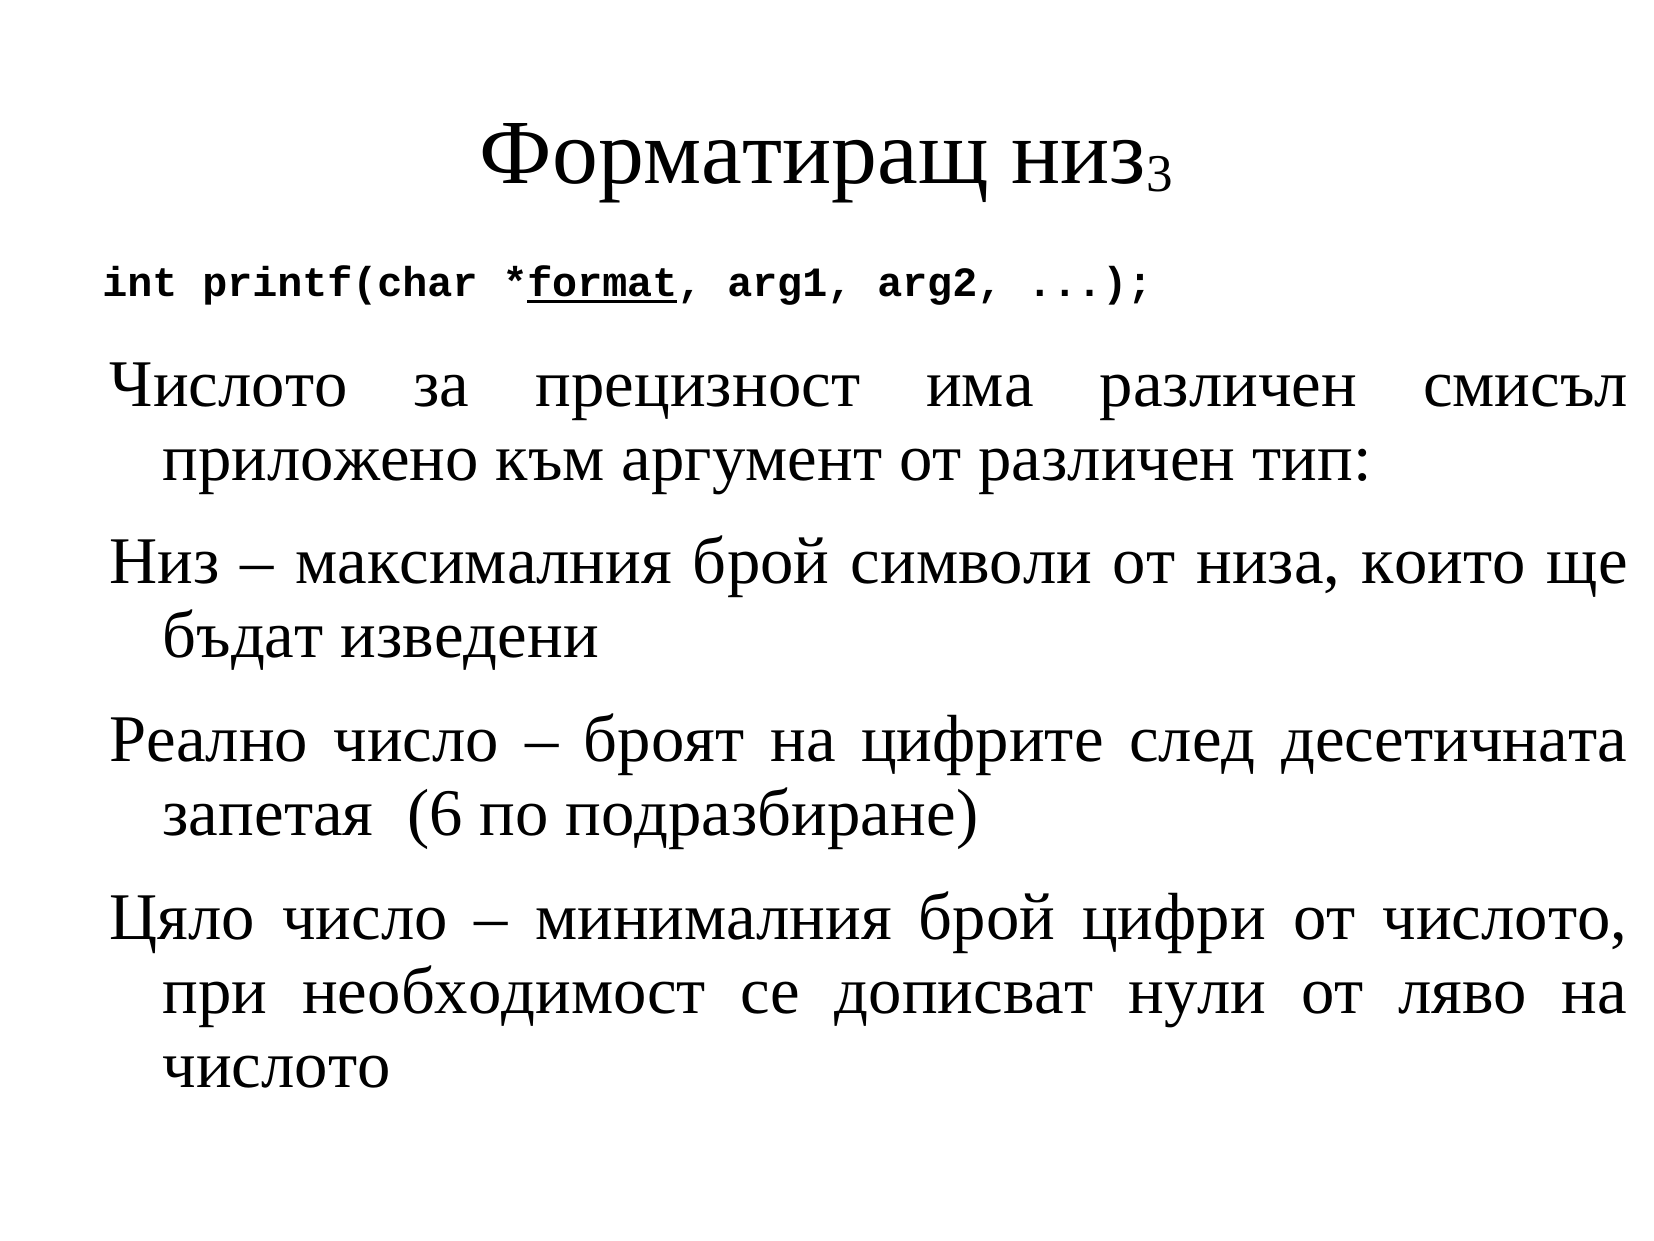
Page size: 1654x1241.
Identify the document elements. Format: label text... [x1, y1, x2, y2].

text_box int printf(char *format, arg1, arg2, ...); [87, 254, 1523, 317]
title Форматиращ низ3 [82, 49, 1571, 257]
list Числото за прецизност има различен смисъл приложено към аргумент от различен тип: Низ – максималния брой символи от низа, които ще бъдат изведени Реално число – броят на цифрите след десетичната запетая (6 по подразбиране) Цяло число – минималния брой цифри от числото, при необходимост се дописват нули от ляво на числото [91, 346, 1630, 1165]
